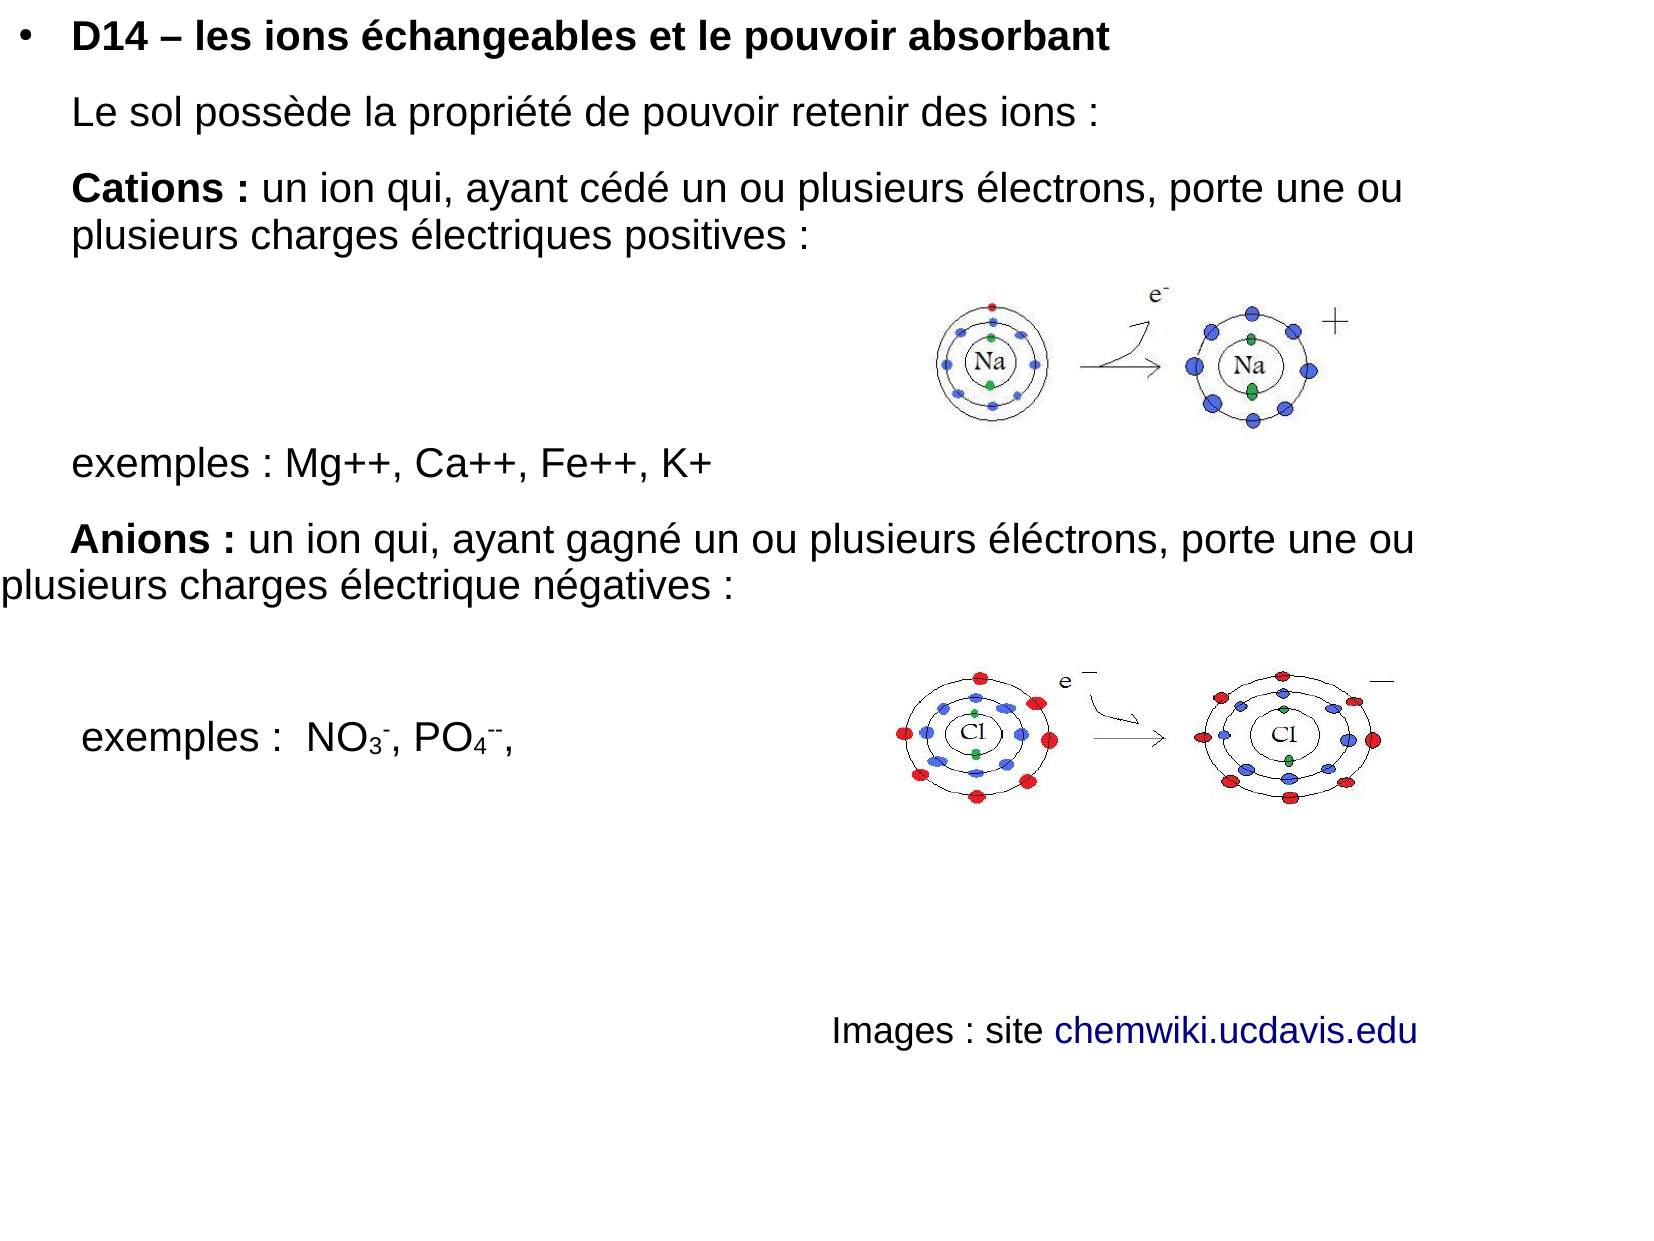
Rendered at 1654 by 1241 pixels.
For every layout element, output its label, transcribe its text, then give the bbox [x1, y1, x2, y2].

text_box Images : site chemwiki.ucdavis.edu [816, 1001, 1461, 1059]
list D14 – les ions échangeables et le pouvoir absorbant Le sol possède la propriété de pouvoir retenir des ions : Cations : un ion qui, ayant cédé un ou plusieurs électrons, porte une ou plusieurs charges électriques positives : exemples : Mg++, Ca++, Fe++, K+ Anions : un ion qui, ayant gagné un ou plusieurs éléctrons, porte une ou plusieurs charges électrique négatives : exemples : NO3-, PO4--, [0, 12, 1456, 987]
picture [888, 652, 1426, 857]
picture [863, 238, 1383, 470]
